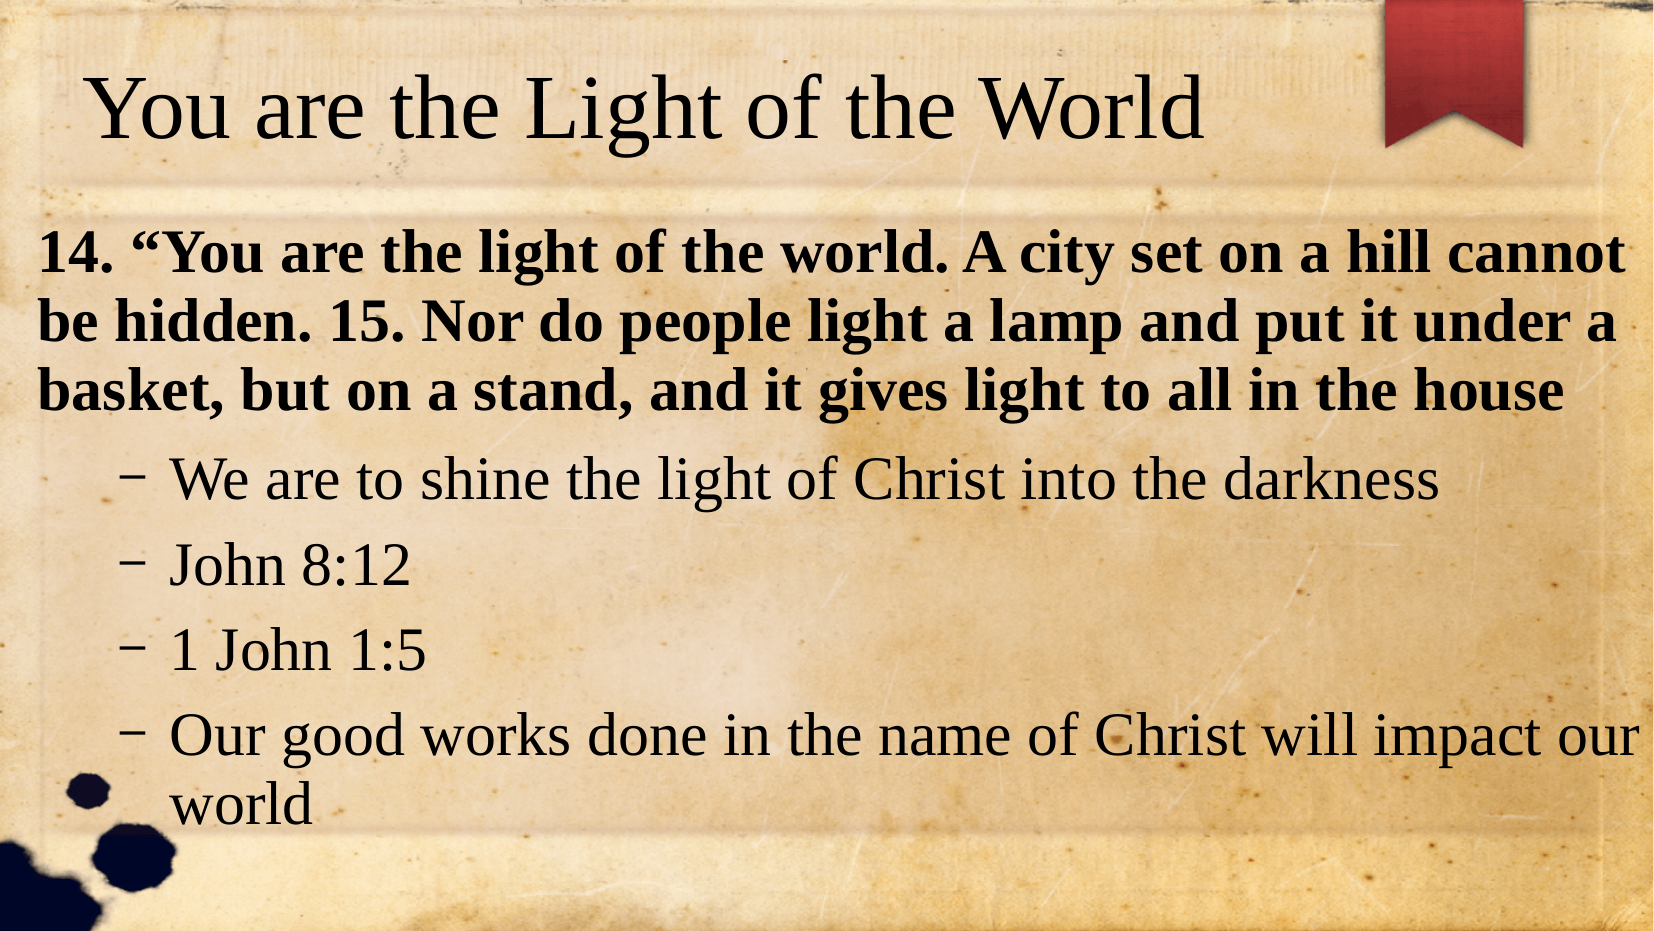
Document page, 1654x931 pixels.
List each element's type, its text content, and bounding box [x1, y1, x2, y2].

picture [0, 0, 1654, 931]
title You are the Light of the World [82, 37, 1347, 178]
list 14. “You are the light of the world. A city set on a hill cannot be hidden. 15. Nor do people light a lamp and put it under a basket, but on a stand, and it gives light to all in the house We are to shine the light of Christ into the darkness John 8:12 1 John 1:5 Our good works done in the name of Christ will impact our world [37, 217, 1651, 863]
